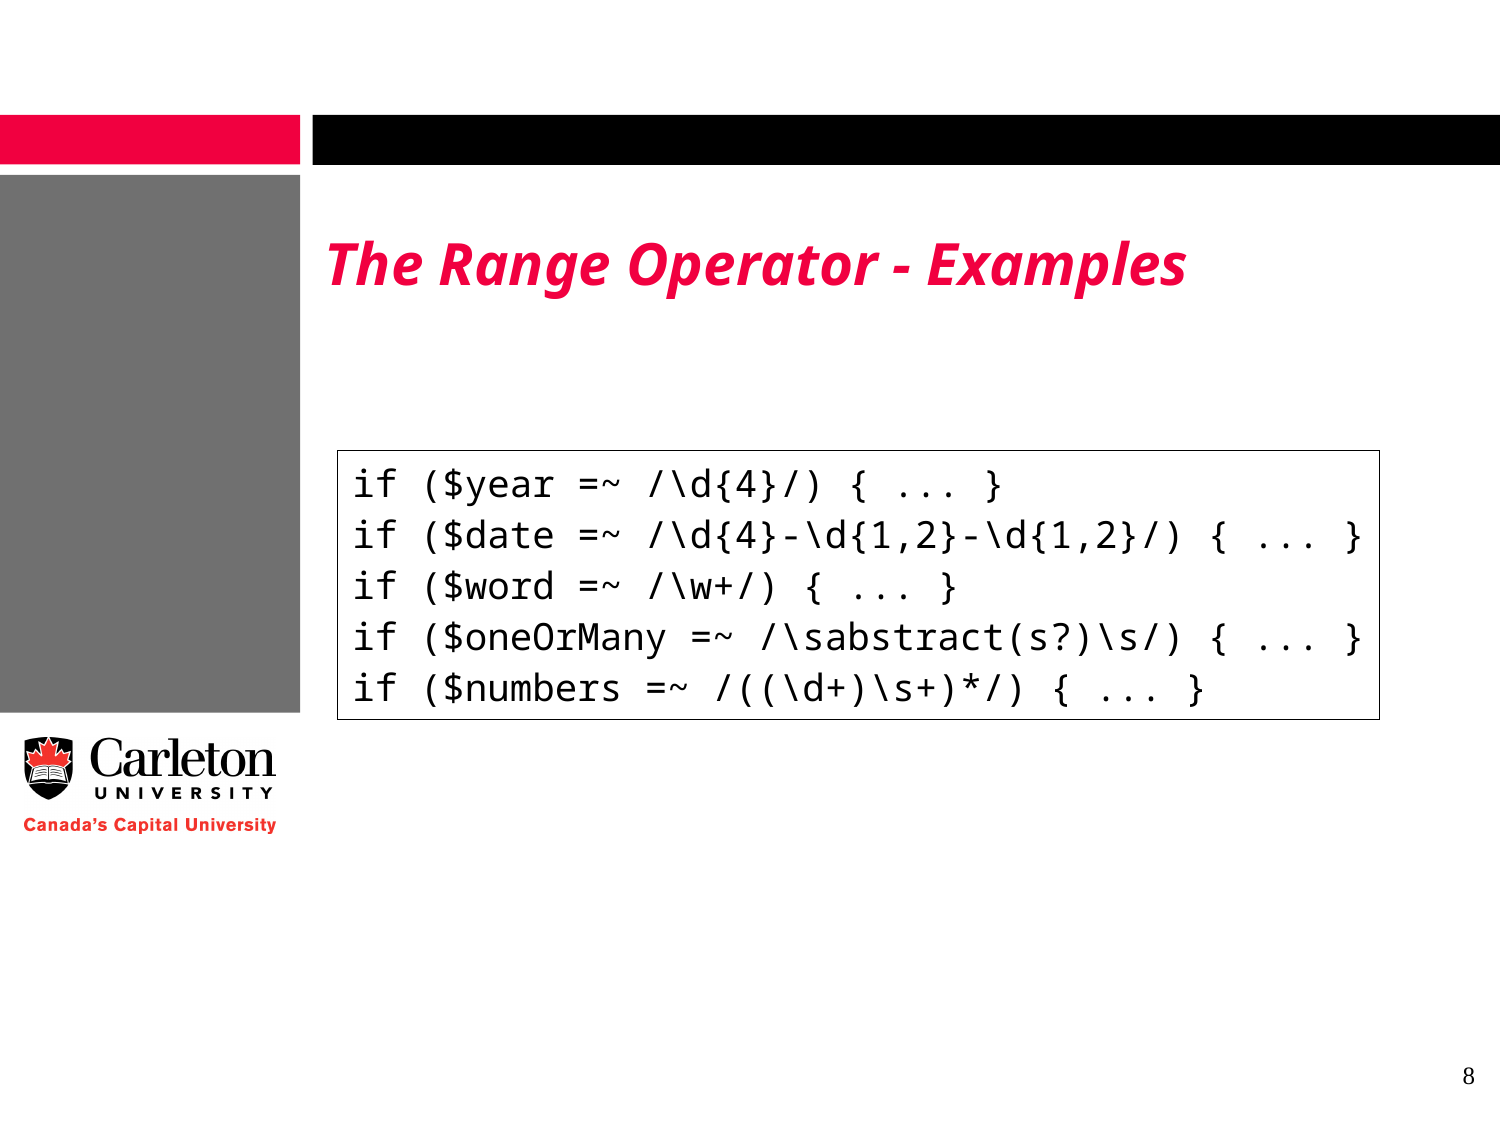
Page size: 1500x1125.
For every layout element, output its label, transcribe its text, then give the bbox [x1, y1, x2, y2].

title The Range Operator - Examples [324, 187, 1450, 338]
text_box if ($year =~ /\d{4}/) { ... } if ($date =~ /\d{4}-\d{1,2}-\d{1,2}/) { ... } if ($word =~ /\w+/) { ... } if ($oneOrMany =~ /\sabstract(s?)\s/) { ... } if ($numbers =~ /((\d+)\s+)*/) { ... } [337, 450, 1358, 692]
picture [24, 737, 276, 834]
